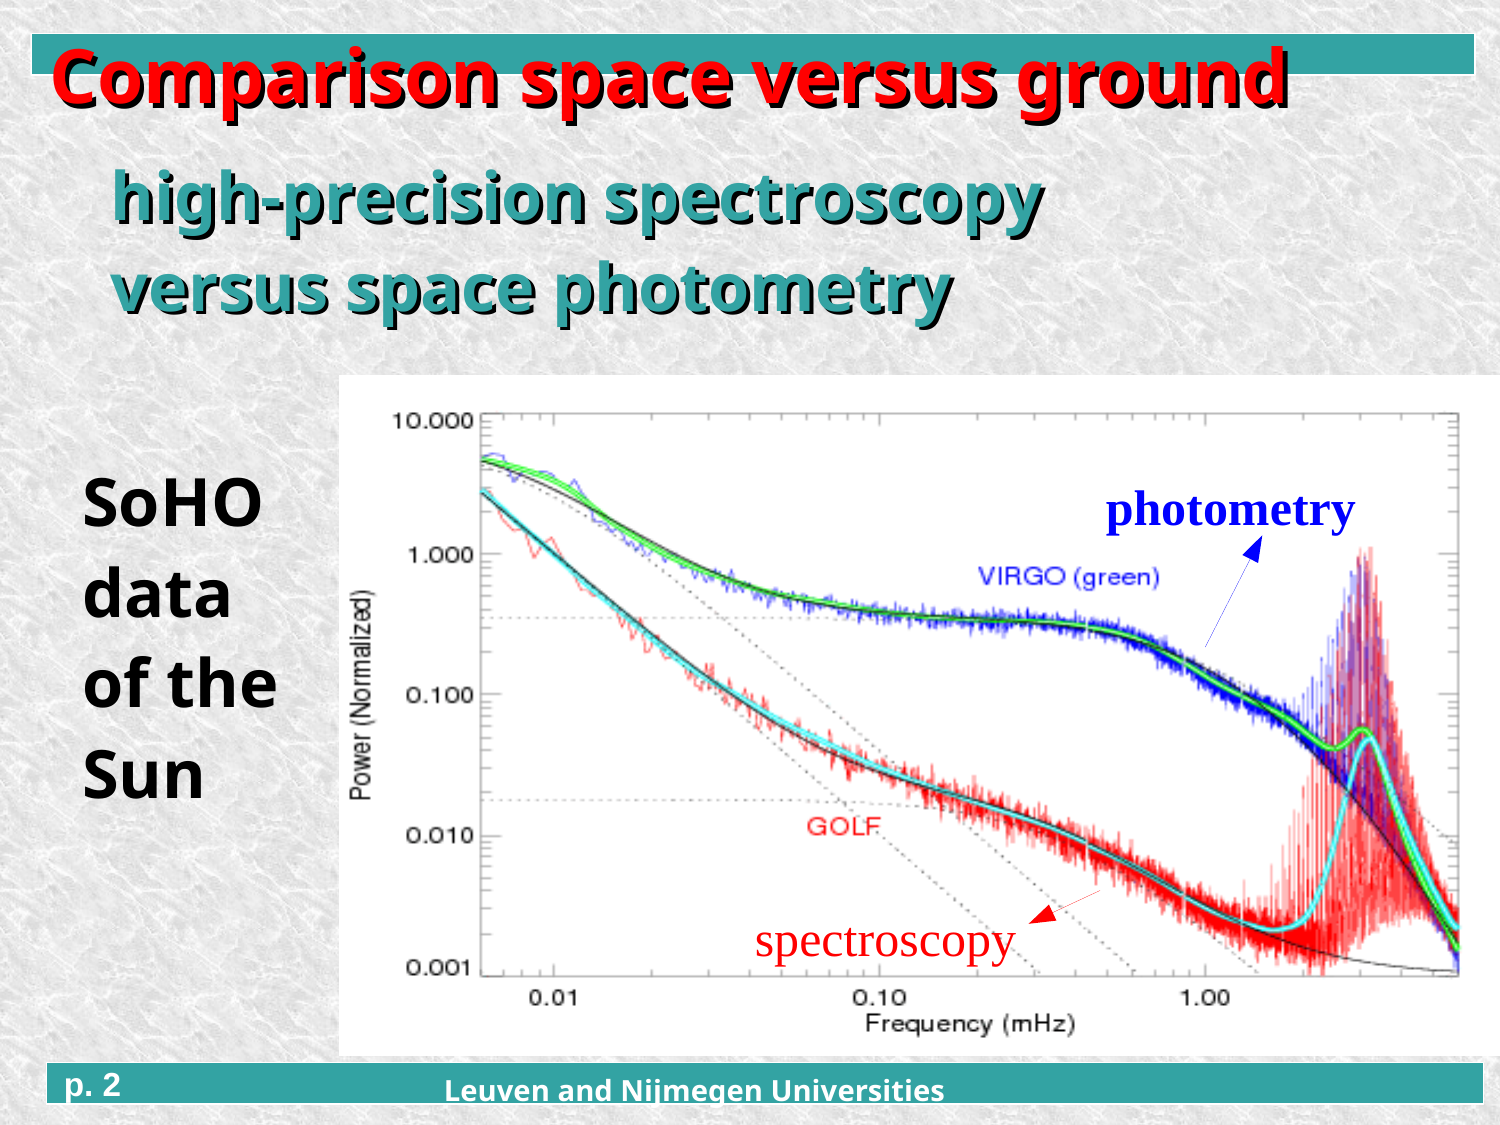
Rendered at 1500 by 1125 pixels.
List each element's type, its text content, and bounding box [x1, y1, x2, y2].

text_box SoHO data of the Sun [82, 455, 299, 826]
text_box spectroscopy [754, 911, 1110, 1010]
text_box photometry [930, 480, 1400, 574]
list high-precision spectroscopy versus space photometry [39, 50, 1466, 385]
title Comparison space versus ground [34, 14, 1471, 135]
picture [0, 0, 1500, 1125]
